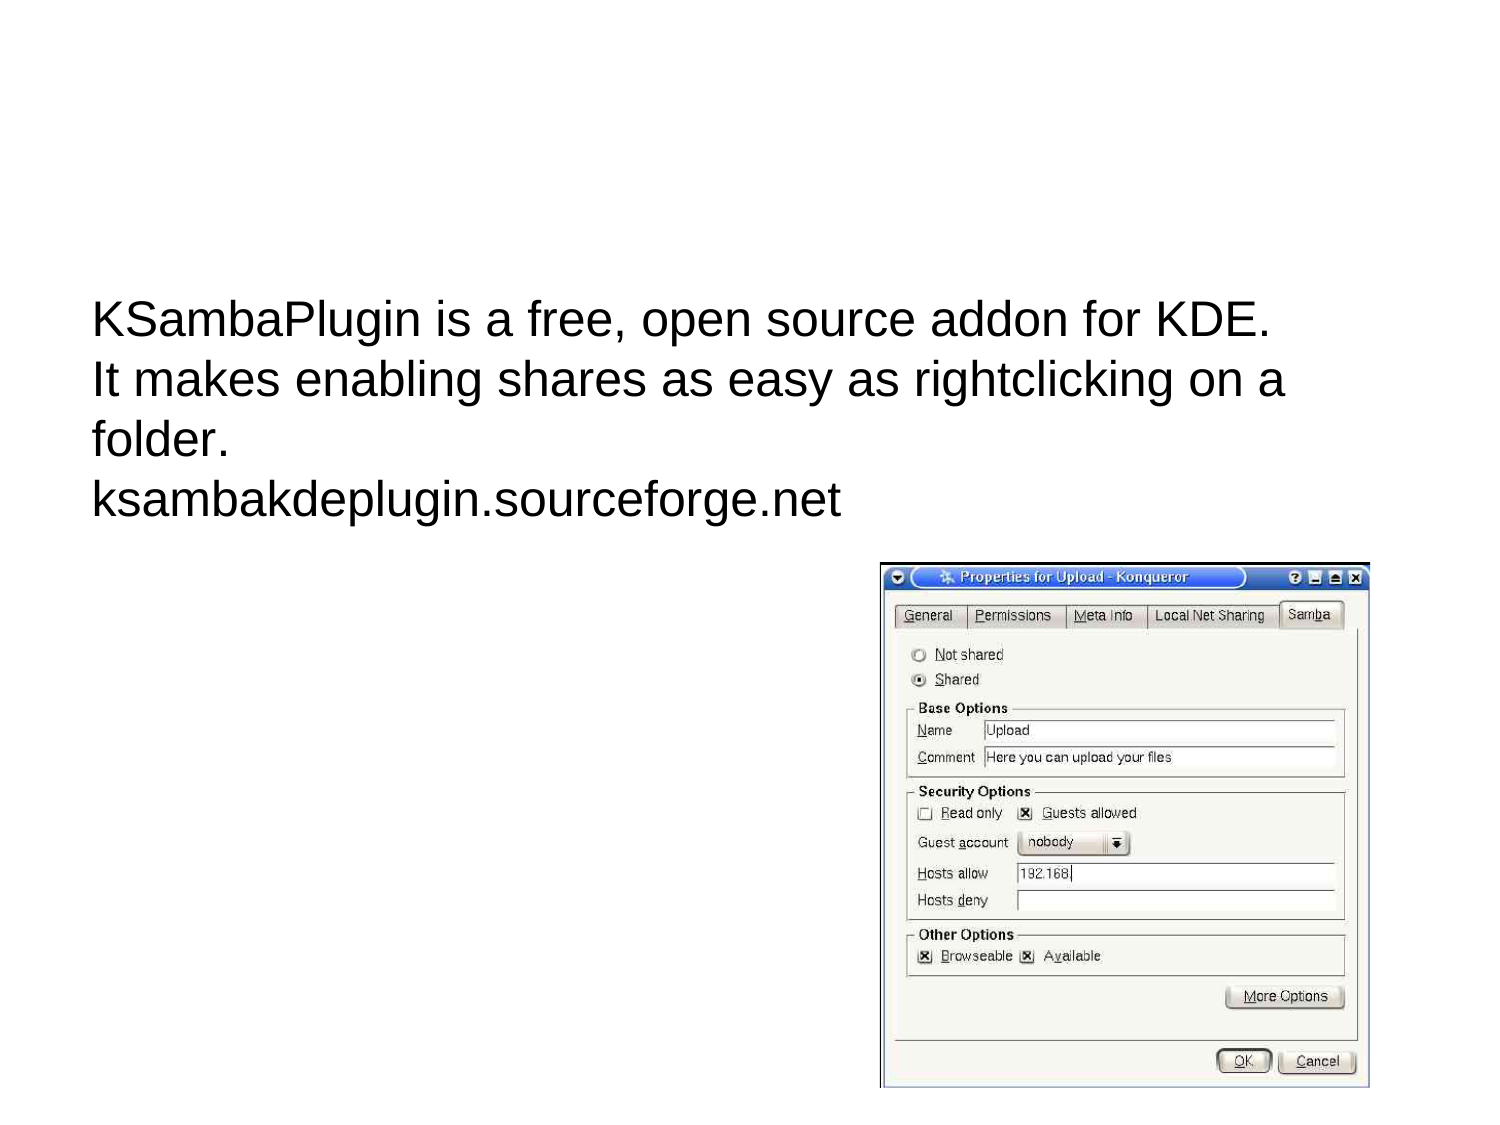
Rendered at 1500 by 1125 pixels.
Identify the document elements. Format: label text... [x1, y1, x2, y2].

text_box KSambaPlugin is a free, open source addon for KDE. It makes enabling shares as easy as rightclicking on a folder. ksambakdeplugin.sourceforge.net [76, 278, 1365, 626]
picture [879, 562, 1371, 1088]
